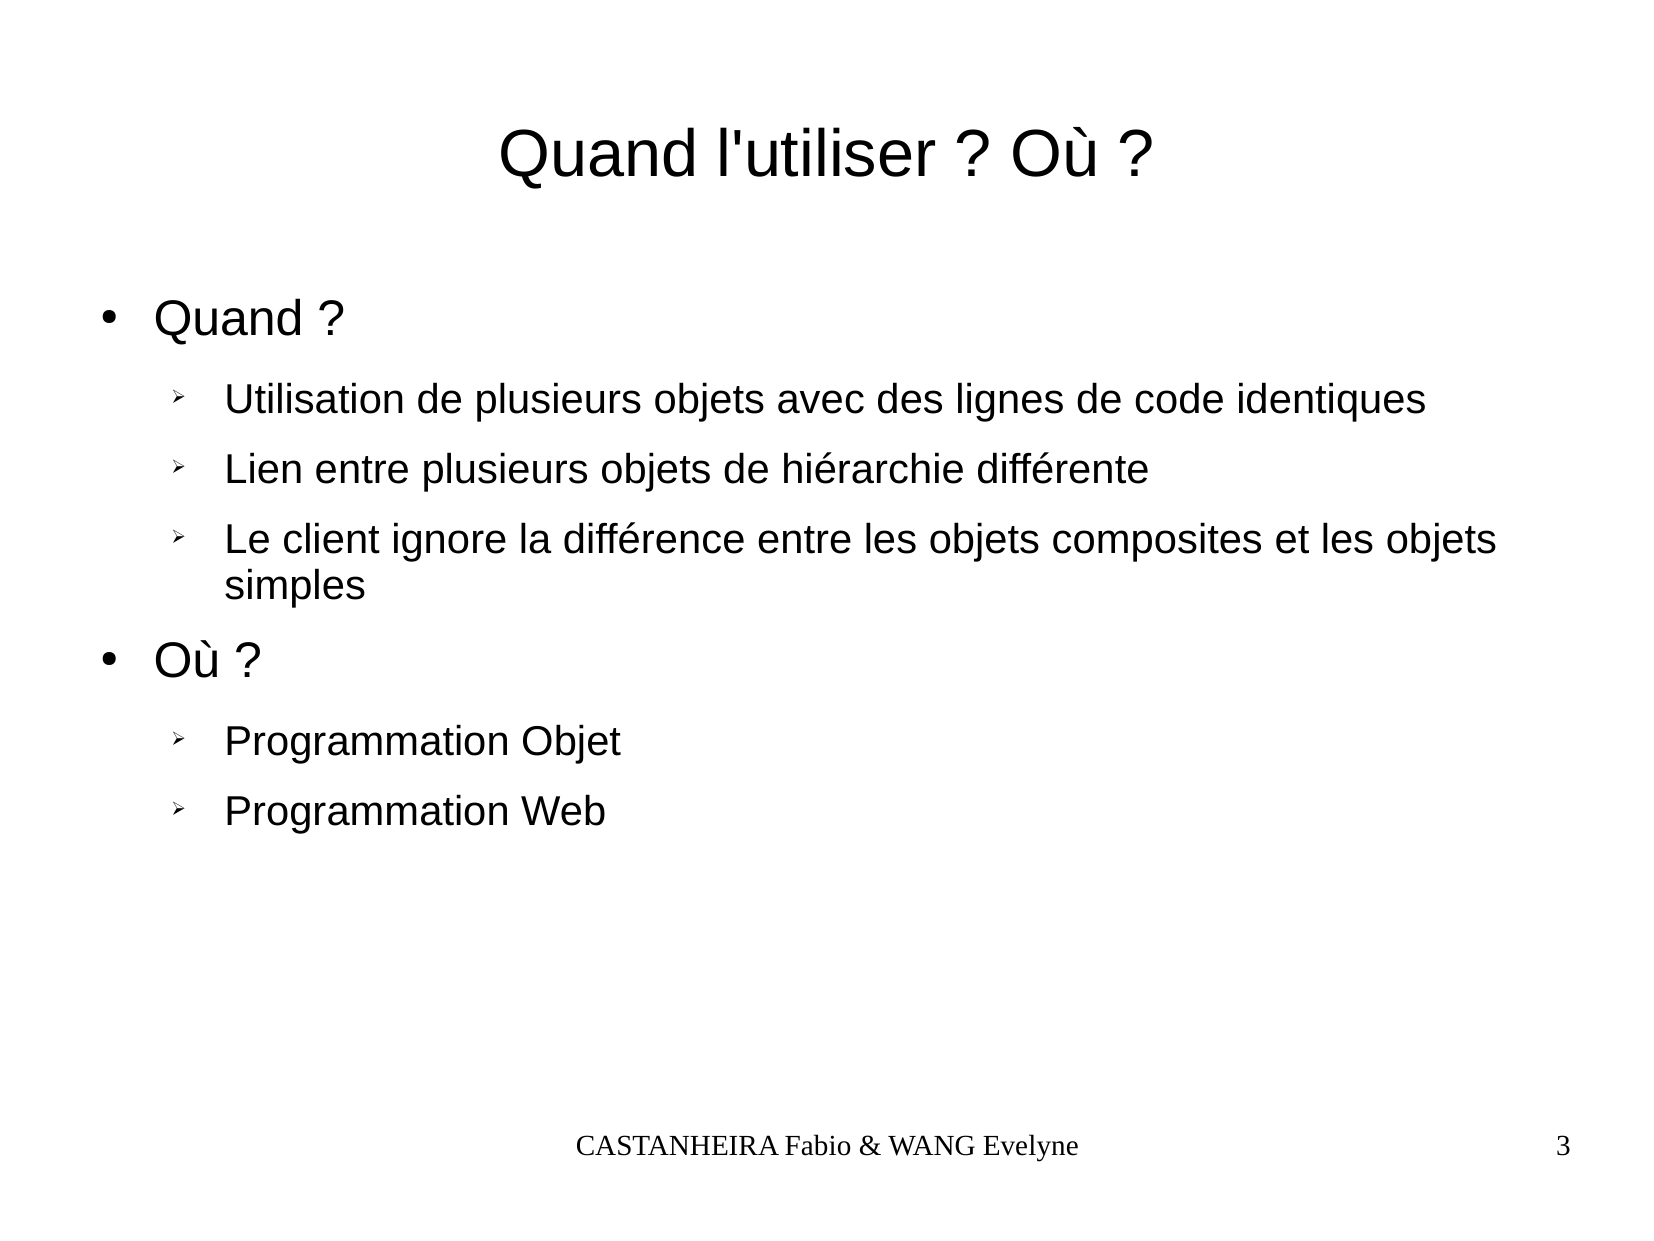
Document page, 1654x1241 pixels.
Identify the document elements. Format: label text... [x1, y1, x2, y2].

title Quand l'utiliser ? Où ? [82, 49, 1571, 257]
list Quand ? Utilisation de plusieurs objets avec des lignes de code identiques Lien entre plusieurs objets de hiérarchie différente Le client ignore la différence entre les objets composites et les objets simples Où ? Programmation Objet Programmation Web [82, 290, 1538, 1010]
